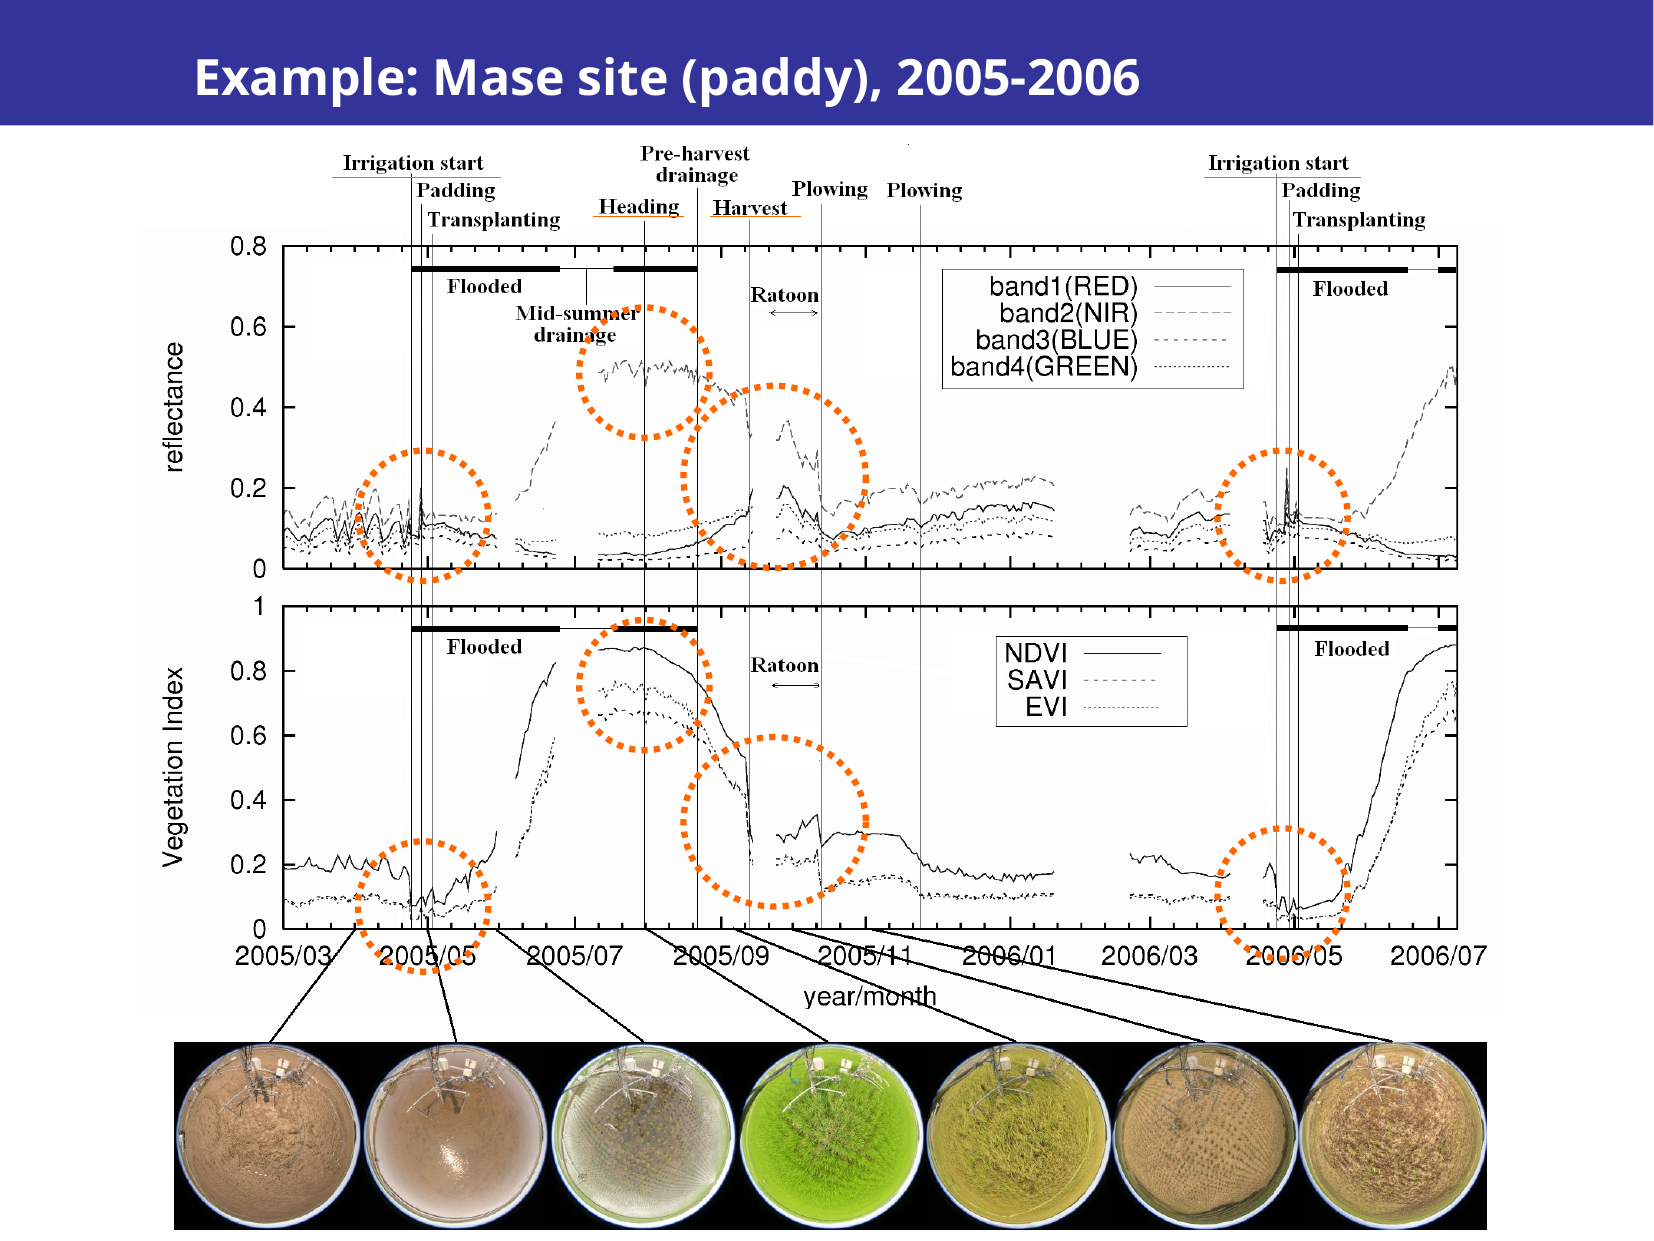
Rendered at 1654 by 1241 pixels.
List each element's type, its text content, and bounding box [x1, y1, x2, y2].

picture [136, 127, 1517, 1241]
text_box [0, 0, 1654, 126]
text_box Example: Mase site (paddy), 2005-2006 [178, 34, 1157, 118]
